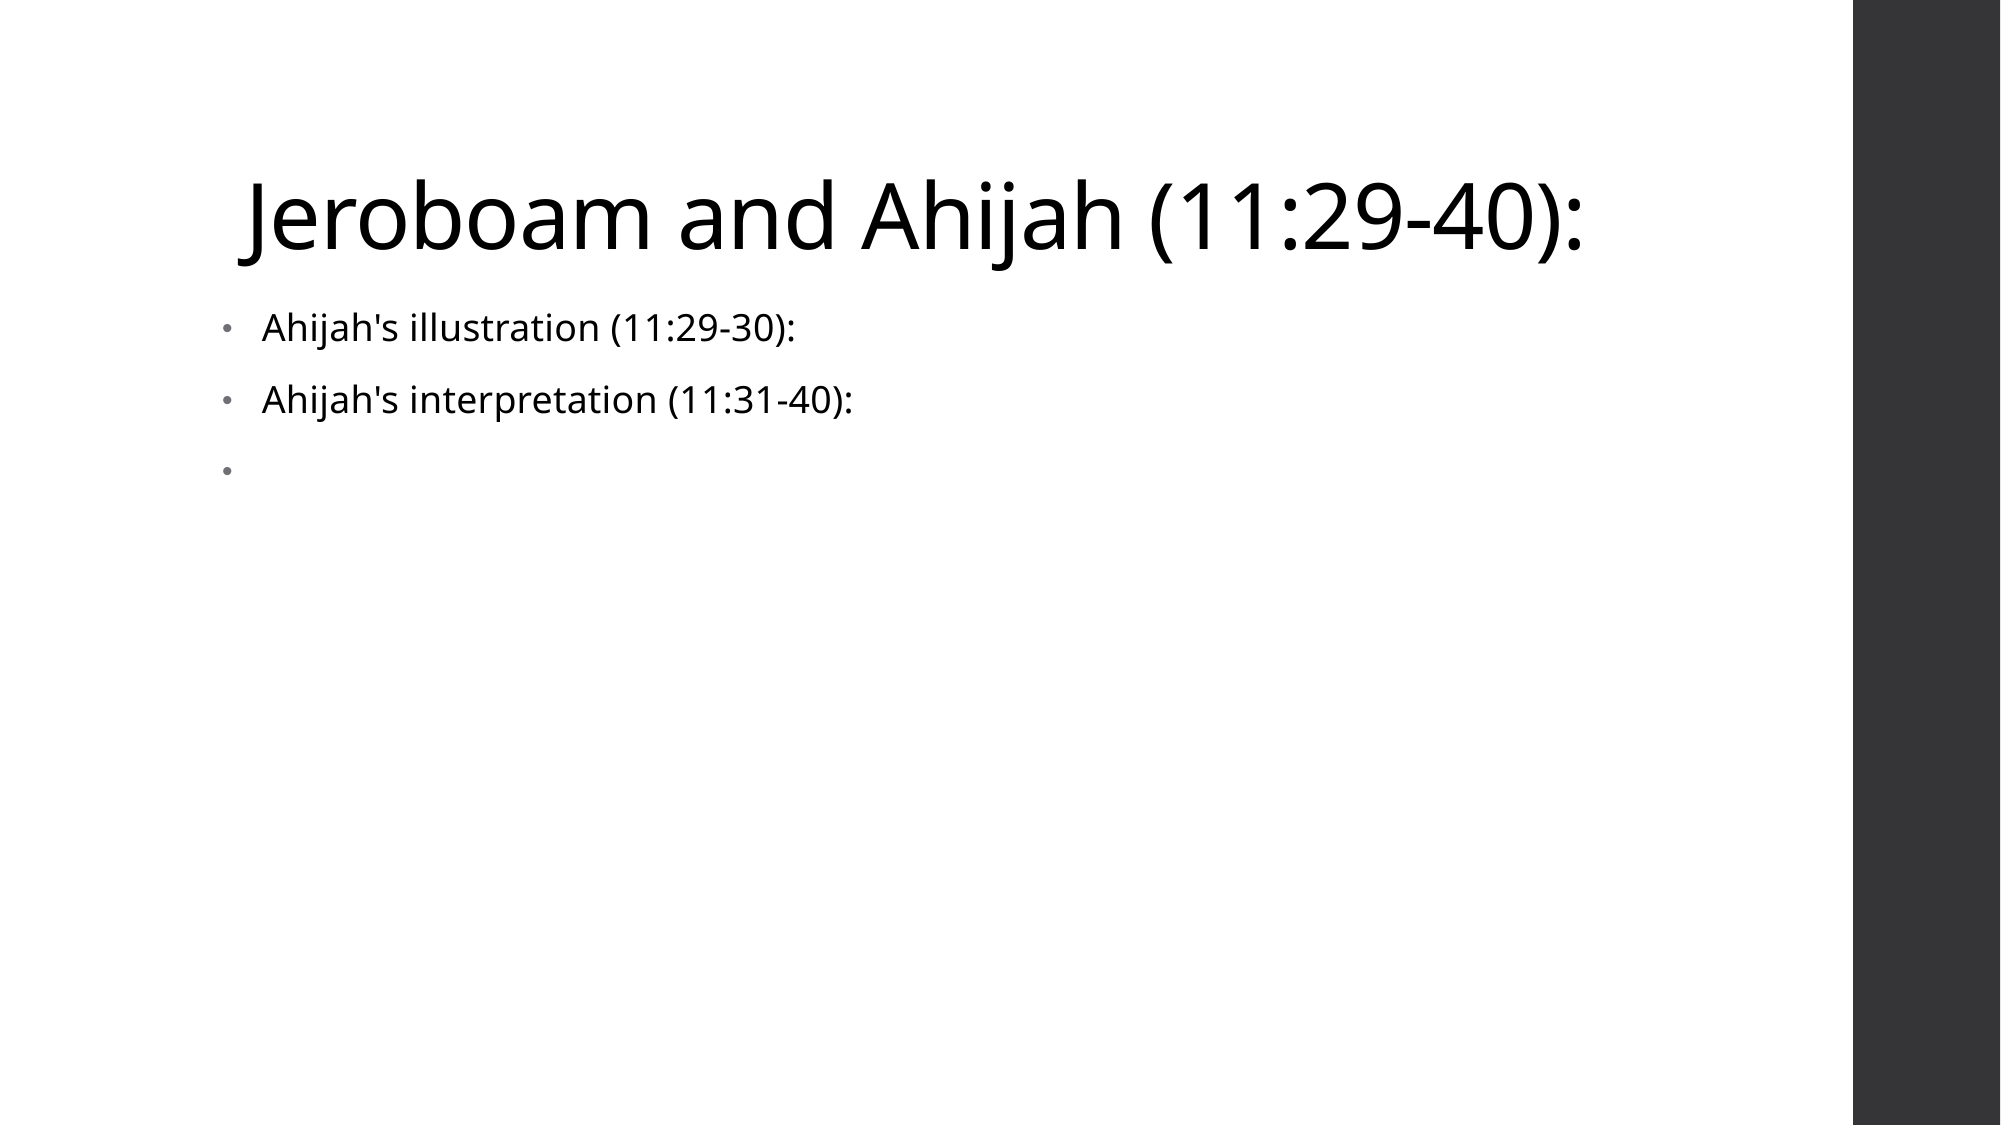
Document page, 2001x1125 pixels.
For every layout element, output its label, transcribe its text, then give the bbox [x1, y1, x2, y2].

title Jeroboam and Ahijah (11:29-40): [206, 60, 1797, 278]
list Ahijah's illustration (11:29-30): Ahijah's interpretation (11:31-40): [206, 299, 1617, 1014]
